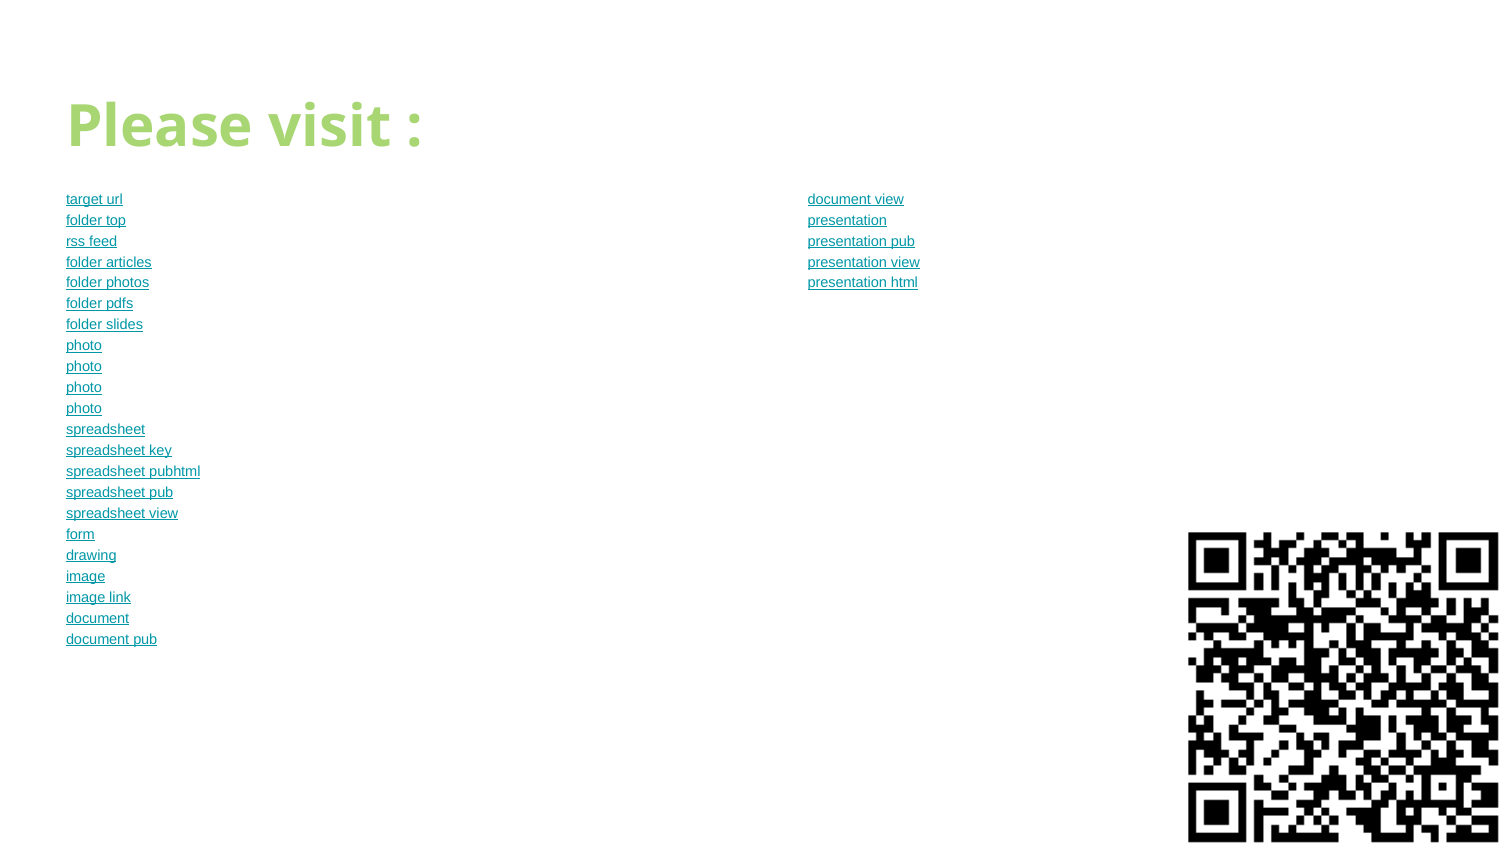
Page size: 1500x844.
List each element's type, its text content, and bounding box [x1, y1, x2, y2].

picture [1187, 531, 1500, 844]
title Please visit : [51, 72, 1449, 167]
list target url folder top rss feed folder articles folder photos folder pdfs folder slides photo photo photo photo spreadsheet spreadsheet key spreadsheet pubhtml spreadsheet pub spreadsheet view form drawing image image link document document pub [51, 189, 708, 750]
list document view presentation presentation pub presentation view presentation html [792, 189, 1449, 750]
